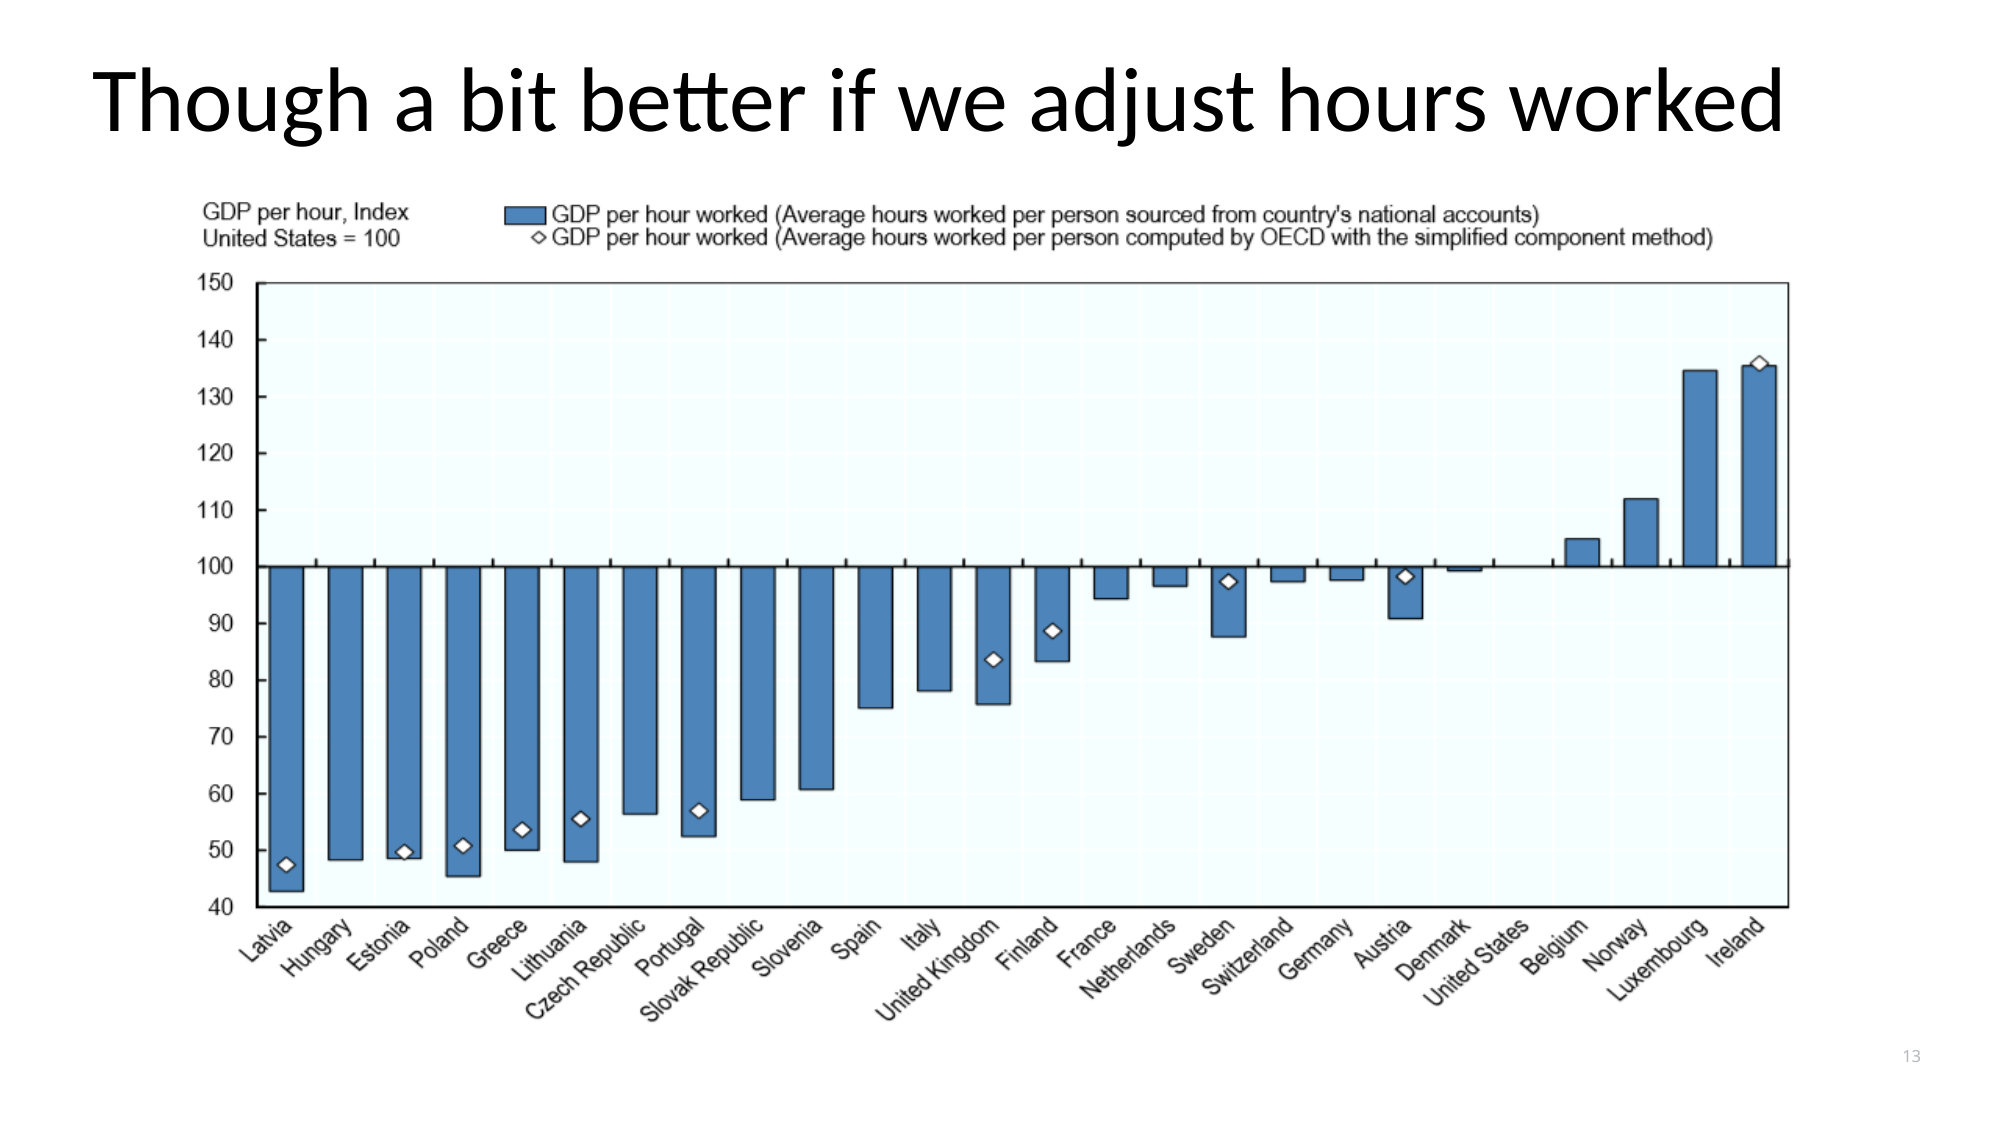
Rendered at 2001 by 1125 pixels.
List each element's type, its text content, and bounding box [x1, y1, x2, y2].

text_box [1887, 1038, 1967, 1071]
picture [170, 173, 1830, 1039]
title Though a bit better if we adjust hours worked [77, 42, 1967, 162]
